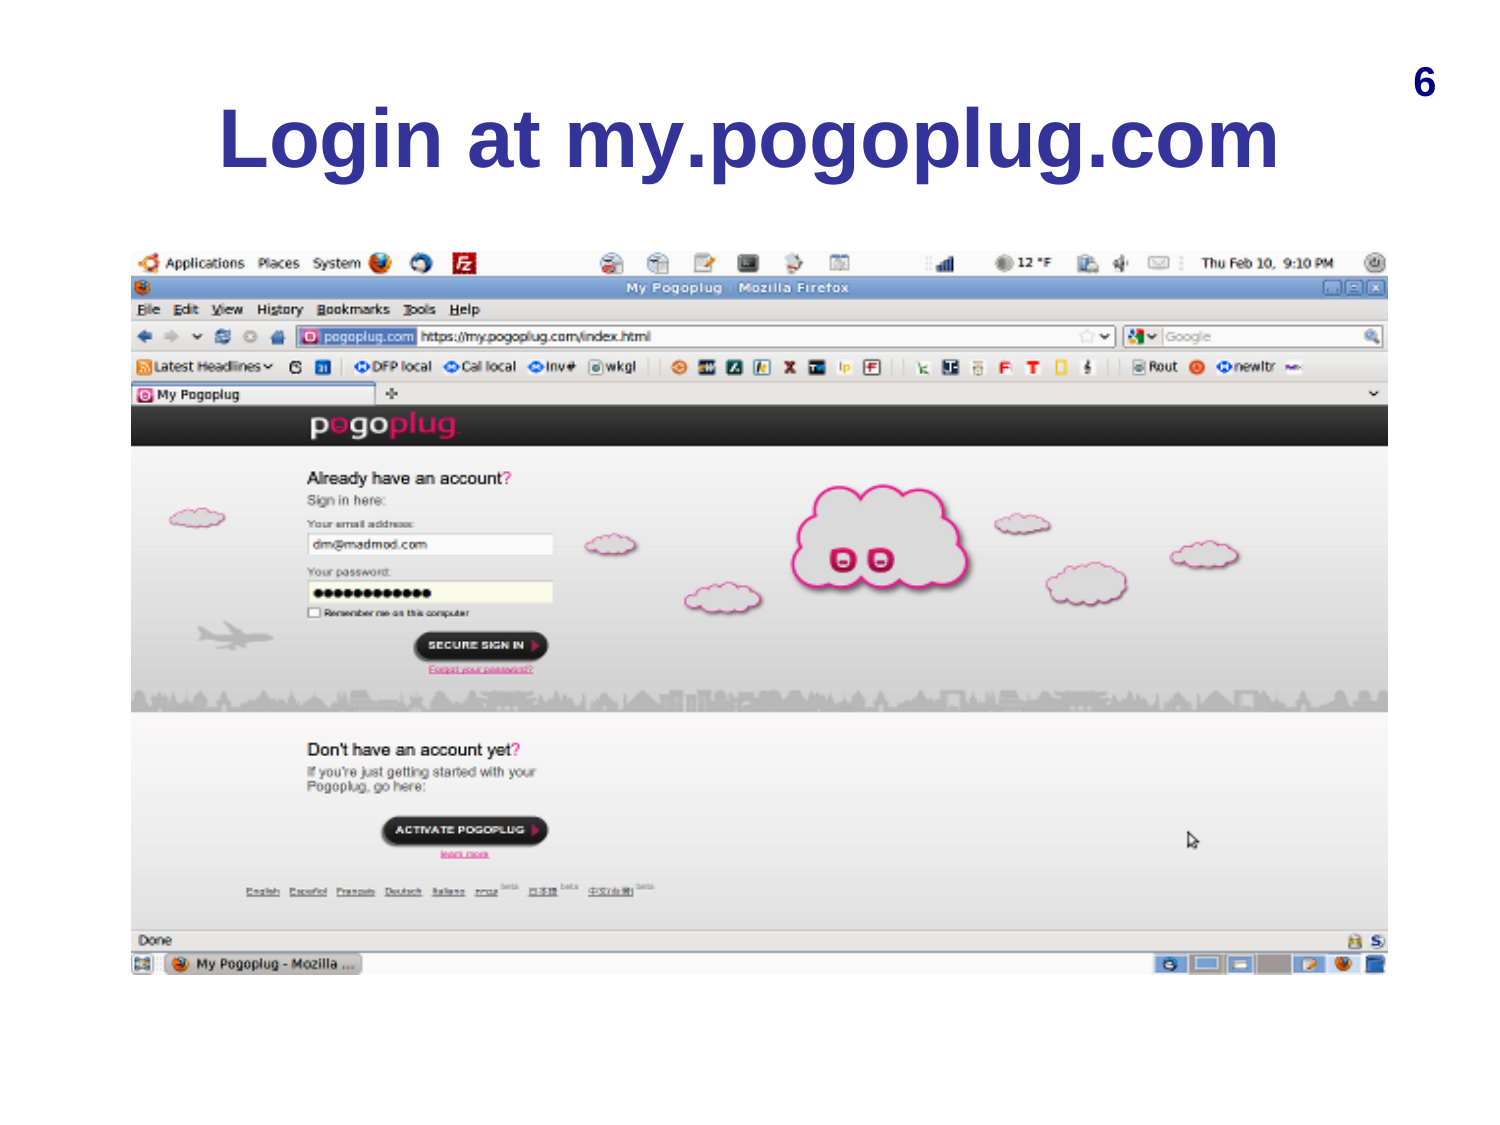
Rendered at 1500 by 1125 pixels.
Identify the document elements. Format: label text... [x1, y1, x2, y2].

title Login at my.pogoplug.com [75, 52, 1426, 226]
picture [131, 251, 1388, 976]
text_box 6 [1387, 47, 1463, 113]
